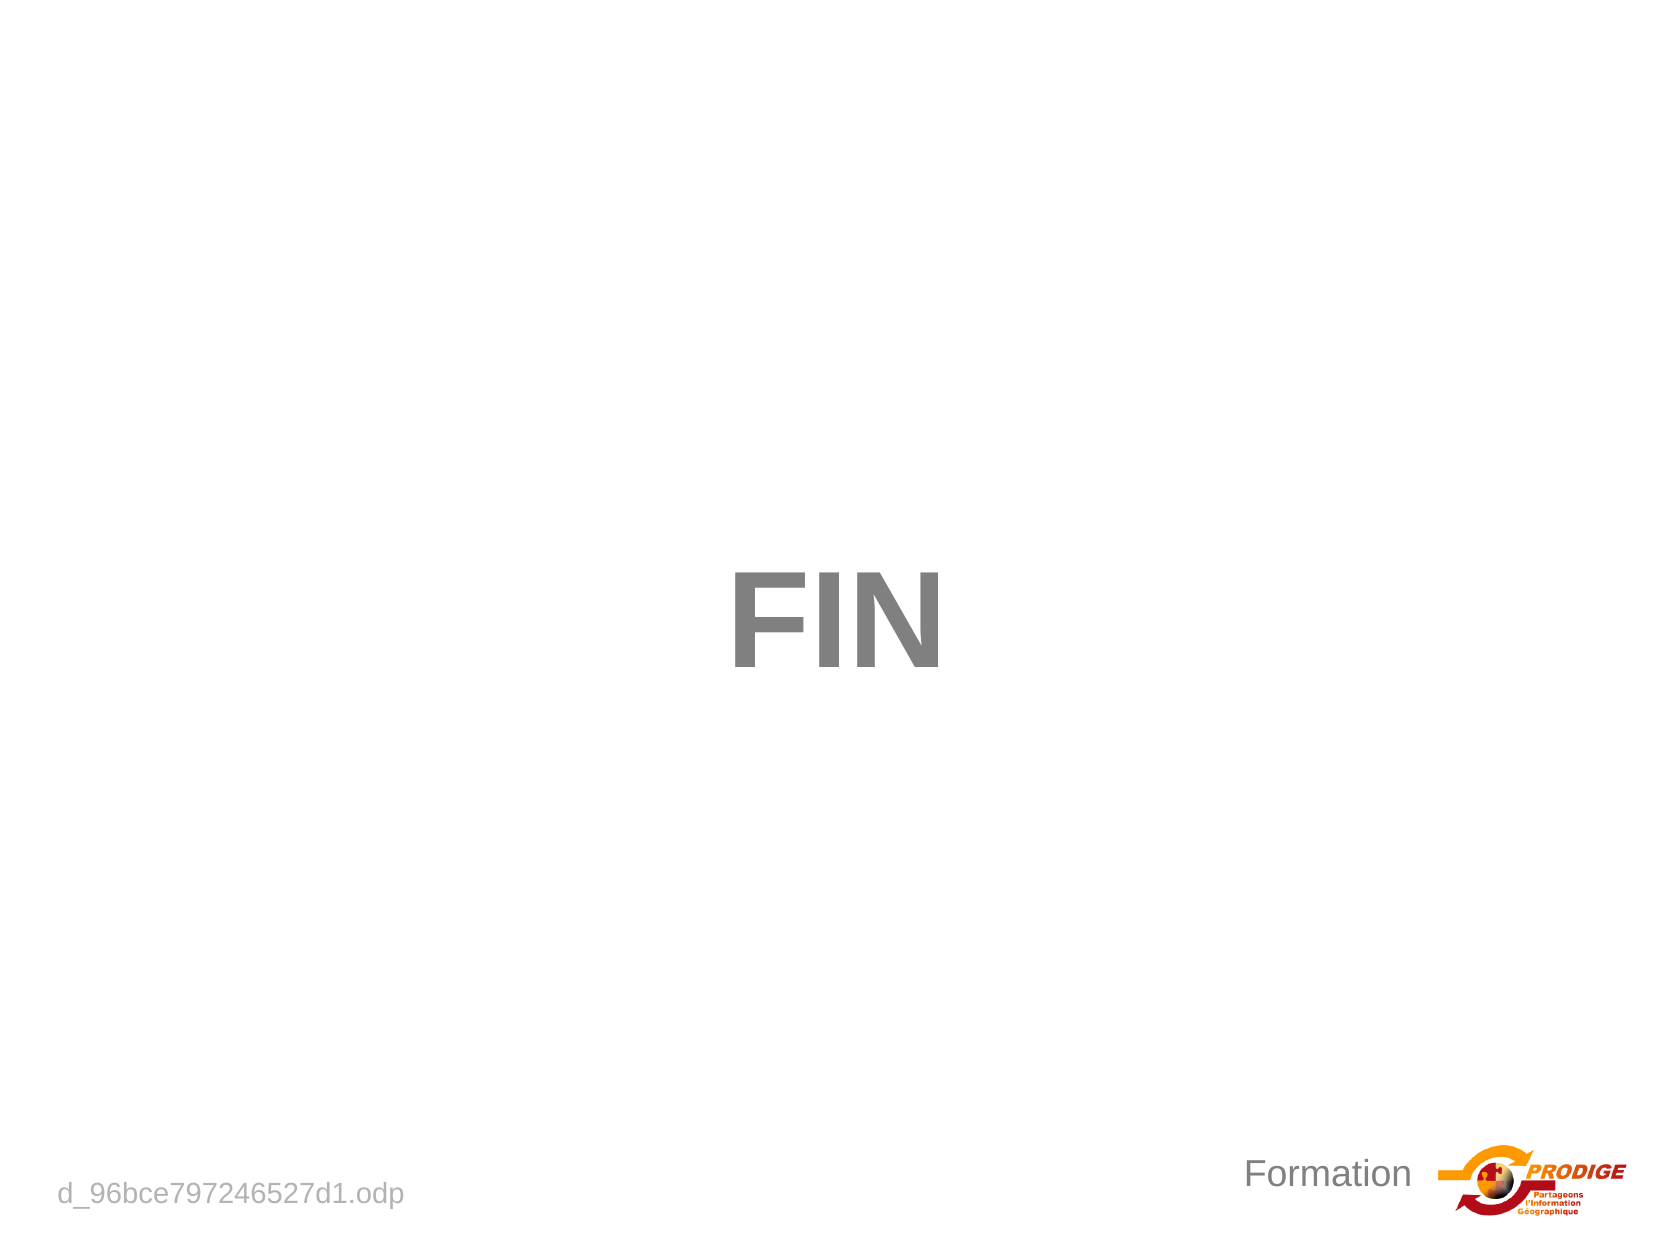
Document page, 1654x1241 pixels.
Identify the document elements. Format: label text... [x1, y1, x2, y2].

text_box FIN [711, 535, 963, 705]
picture [1438, 1145, 1627, 1216]
